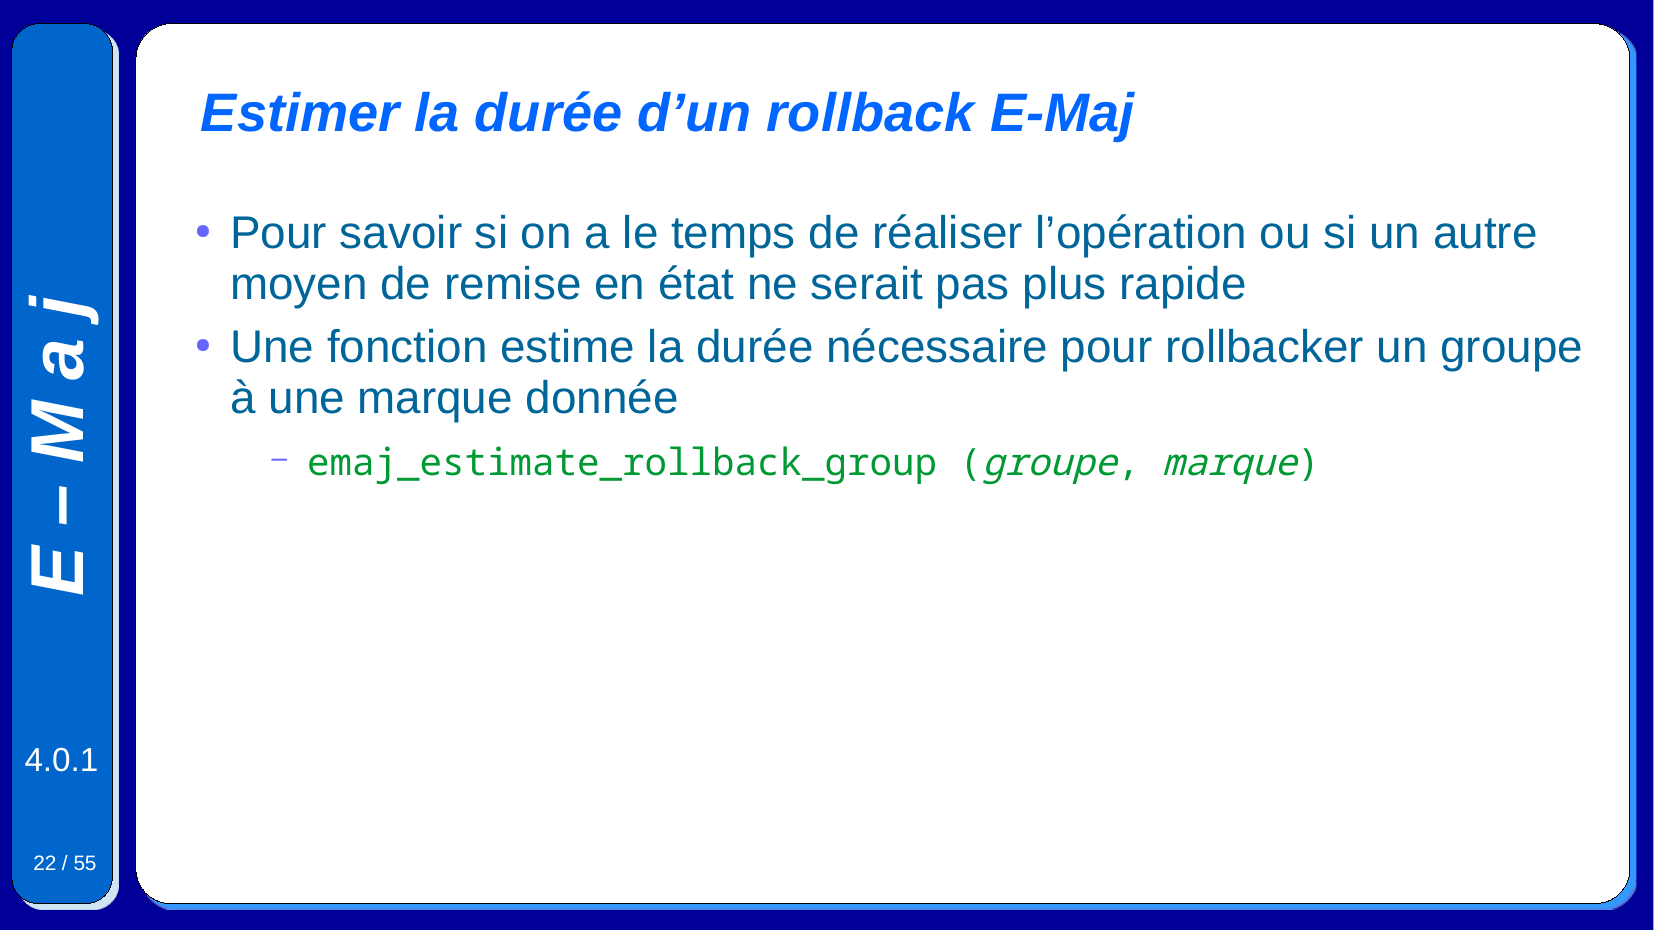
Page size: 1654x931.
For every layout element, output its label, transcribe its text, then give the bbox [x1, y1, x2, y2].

list Pour savoir si on a le temps de réaliser l’opération ou si un autre moyen de remise en état ne serait pas plus rapide Une fonction estime la durée nécessaire pour rollbacker un groupe à une marque donnée emaj_estimate_rollback_group (groupe, marque) [177, 206, 1587, 827]
title Estimer la durée d’un rollback E-Maj [200, 34, 1575, 191]
